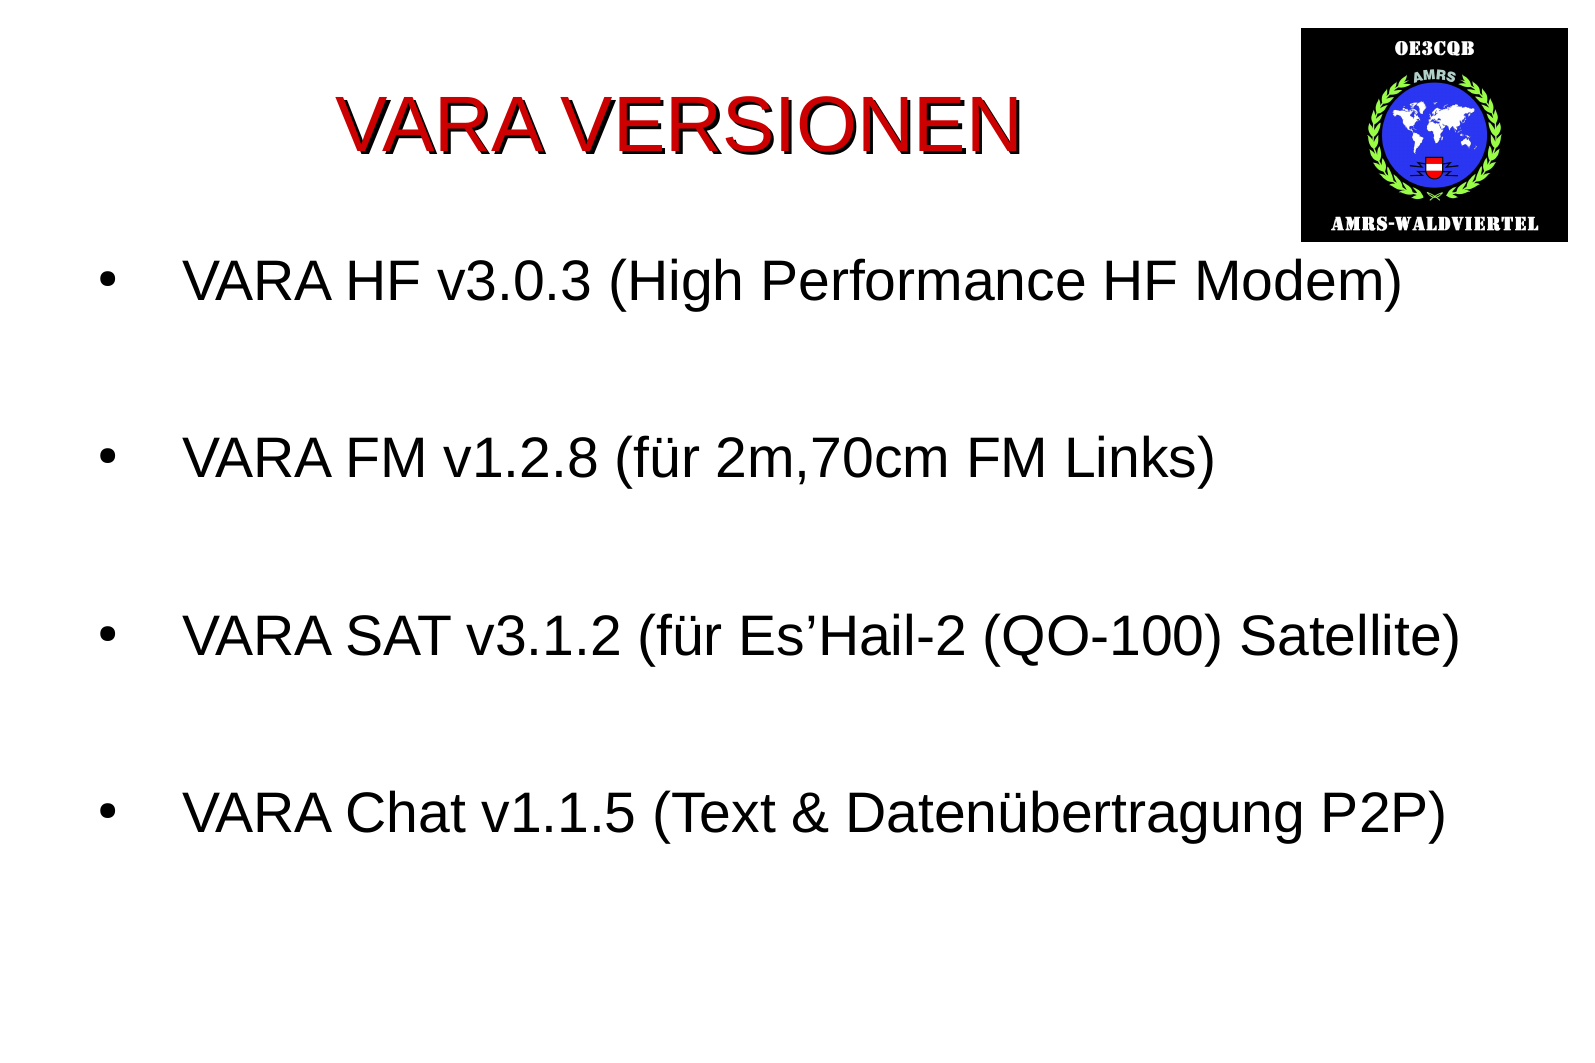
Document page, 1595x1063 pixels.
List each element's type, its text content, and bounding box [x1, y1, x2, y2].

list VARA HF v3.0.3 (High Performance HF Modem) VARA FM v1.2.8 (für 2m,70cm FM Links) VARA SAT v3.1.2 (für Es’Hail-2 (QO-100) Satellite) VARA Chat v1.1.5 (Text & Datenübertragung P2P) [79, 248, 1515, 951]
picture [1301, 28, 1568, 242]
title VARA VERSIONEN [59, 35, 1300, 213]
